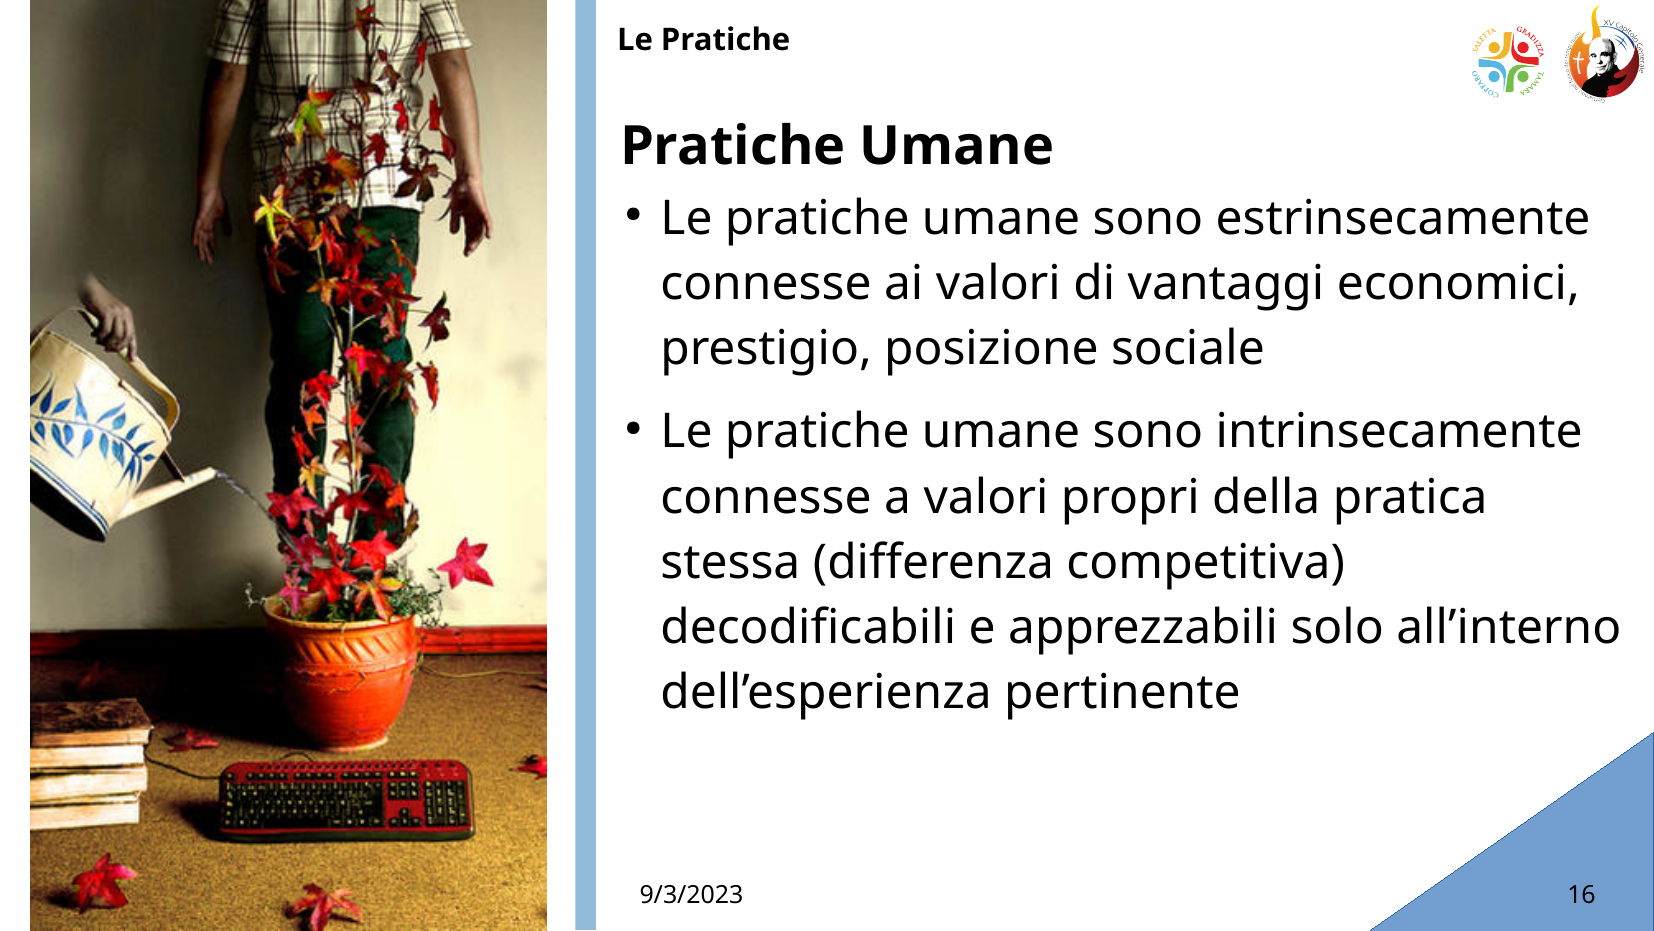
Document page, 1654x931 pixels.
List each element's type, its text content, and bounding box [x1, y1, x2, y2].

picture [30, 0, 547, 931]
picture [1563, 4, 1646, 103]
title Pratiche Umane [620, 106, 1617, 178]
text_box Le Pratiche [602, 9, 1335, 63]
text_box Le pratiche umane sono estrinsecamente connesse ai valori di vantaggi economici, prestigio, posizione sociale Le pratiche umane sono intrinsecamente connesse a valori propri della pratica stessa (differenza competitiva) decodificabili e apprezzabili solo all’interno dell’esperienza pertinente [624, 183, 1642, 875]
